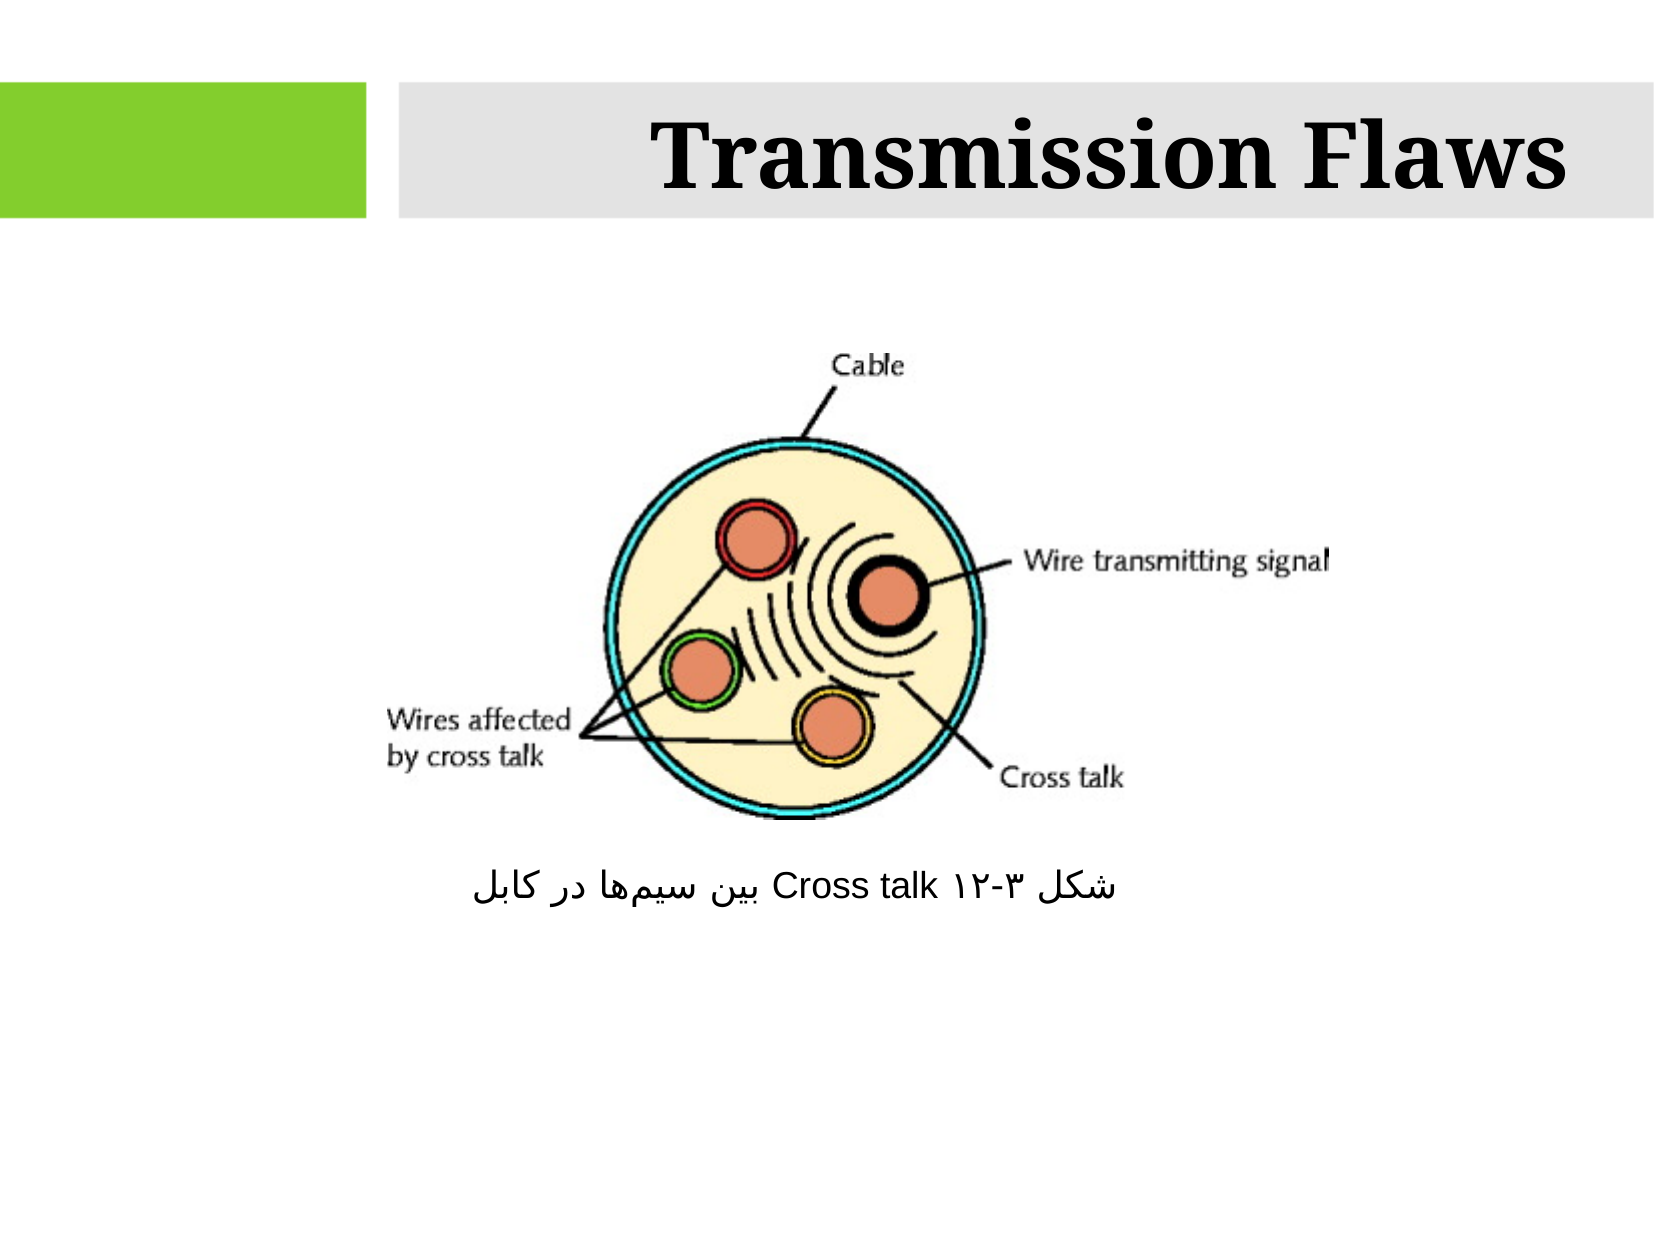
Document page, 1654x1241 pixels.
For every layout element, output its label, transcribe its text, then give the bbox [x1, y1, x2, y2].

picture [0, 0, 1654, 1241]
title Transmission Flaws [82, 49, 1571, 257]
text_box شکل ۳-۱۲ Cross talk بین سیم‌ها در کابل [362, 853, 1263, 914]
